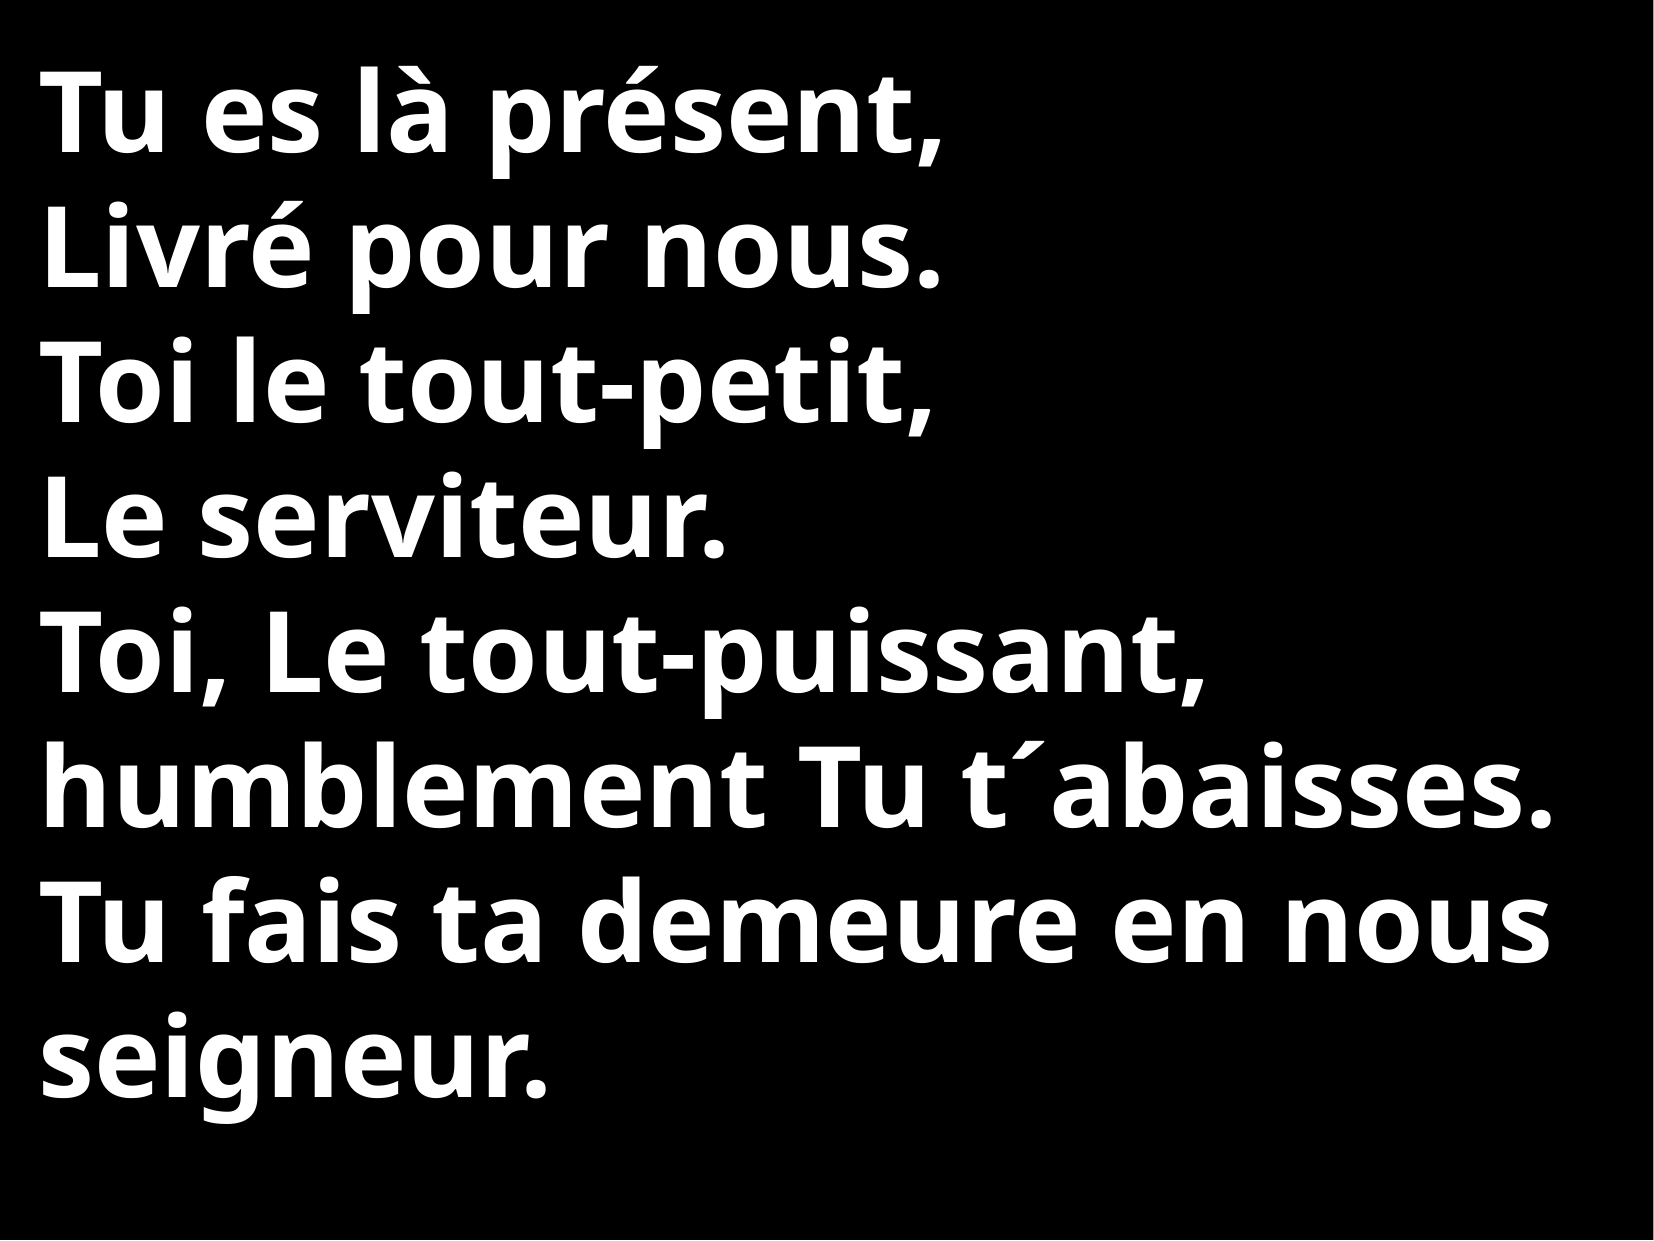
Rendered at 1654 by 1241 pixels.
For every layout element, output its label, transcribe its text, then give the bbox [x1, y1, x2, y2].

list Tu es là présent, Livré pour nous. Toi le tout-petit, Le serviteur. Toi, Le tout-puissant, humblement Tu t´abaisses. Tu fais ta demeure en nous seigneur. [23, 32, 1654, 1211]
